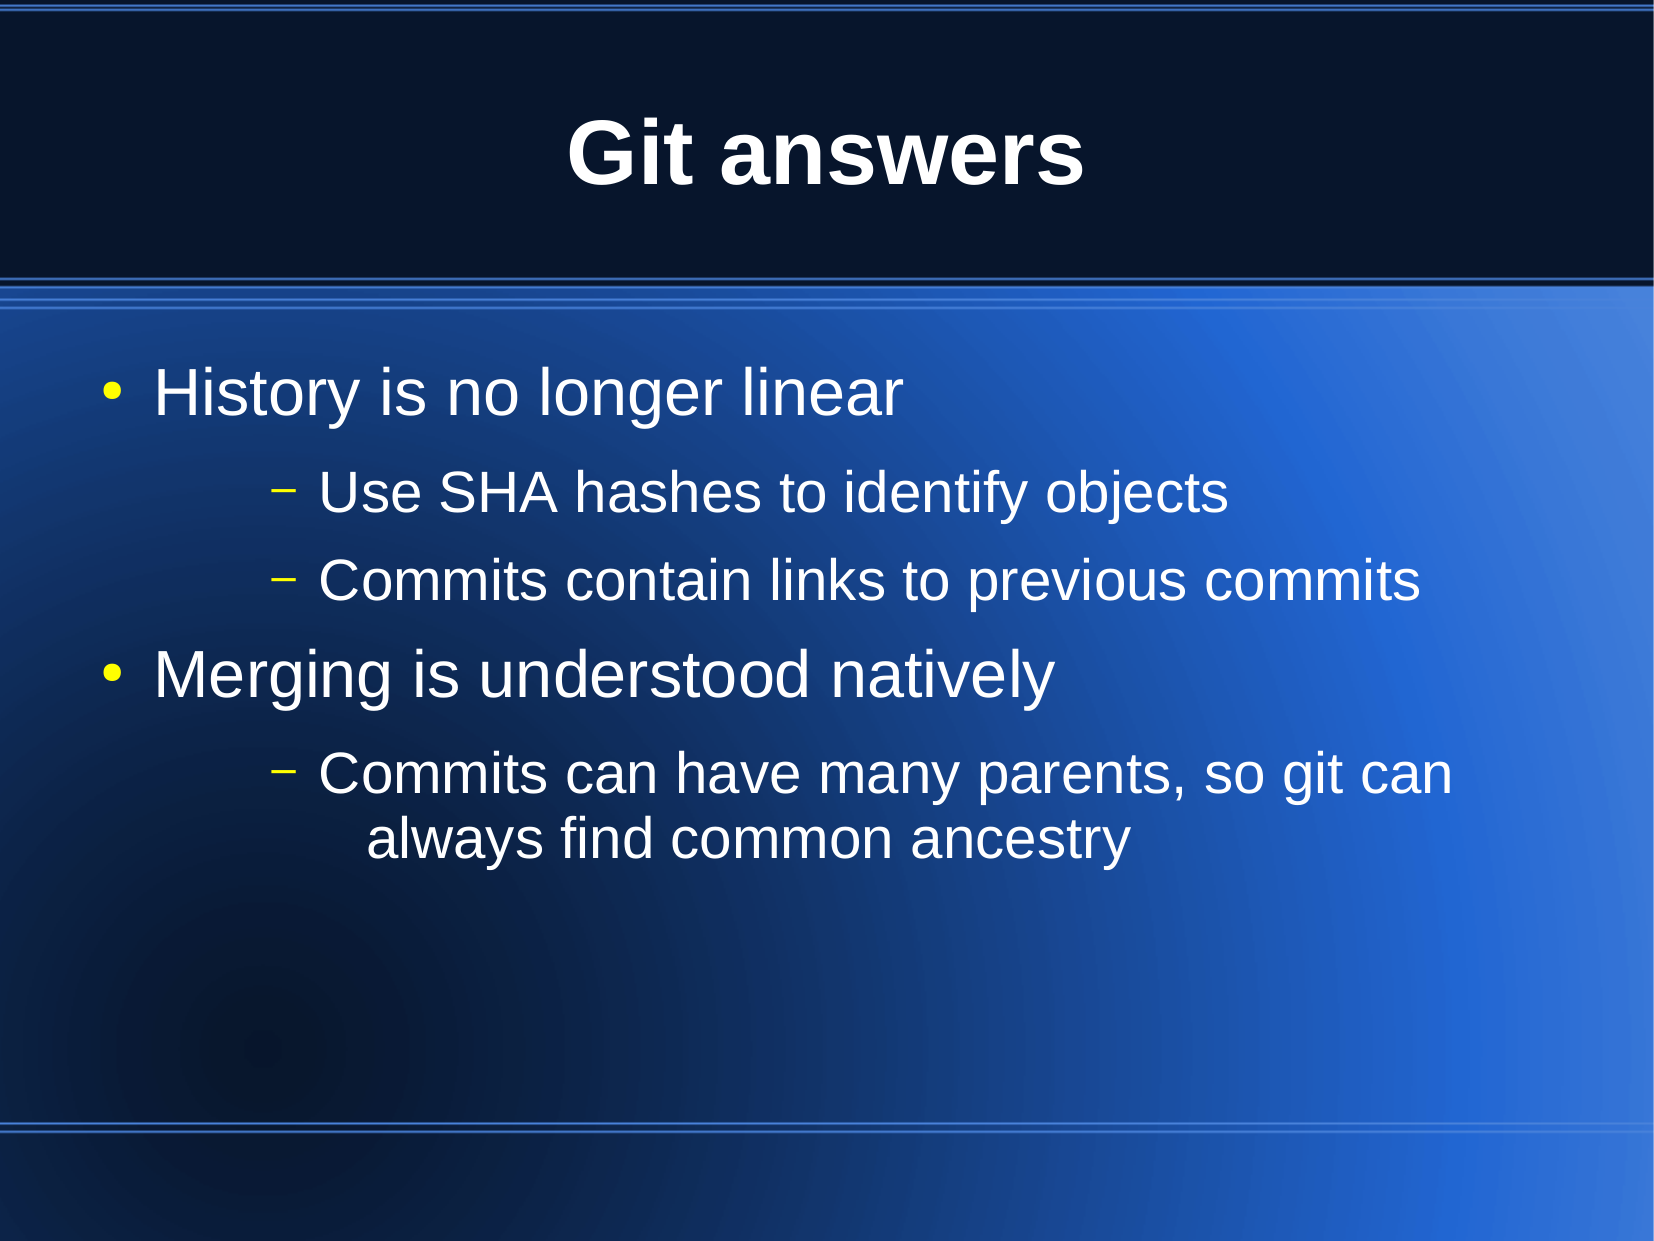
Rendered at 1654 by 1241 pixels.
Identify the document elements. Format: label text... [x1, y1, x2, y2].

title Git answers [82, 56, 1571, 250]
list History is no longer linear Use SHA hashes to identify objects Commits contain links to previous commits Merging is understood natively Commits can have many parents, so git can always find common ancestry [82, 355, 1571, 1043]
picture [0, 0, 1654, 1241]
